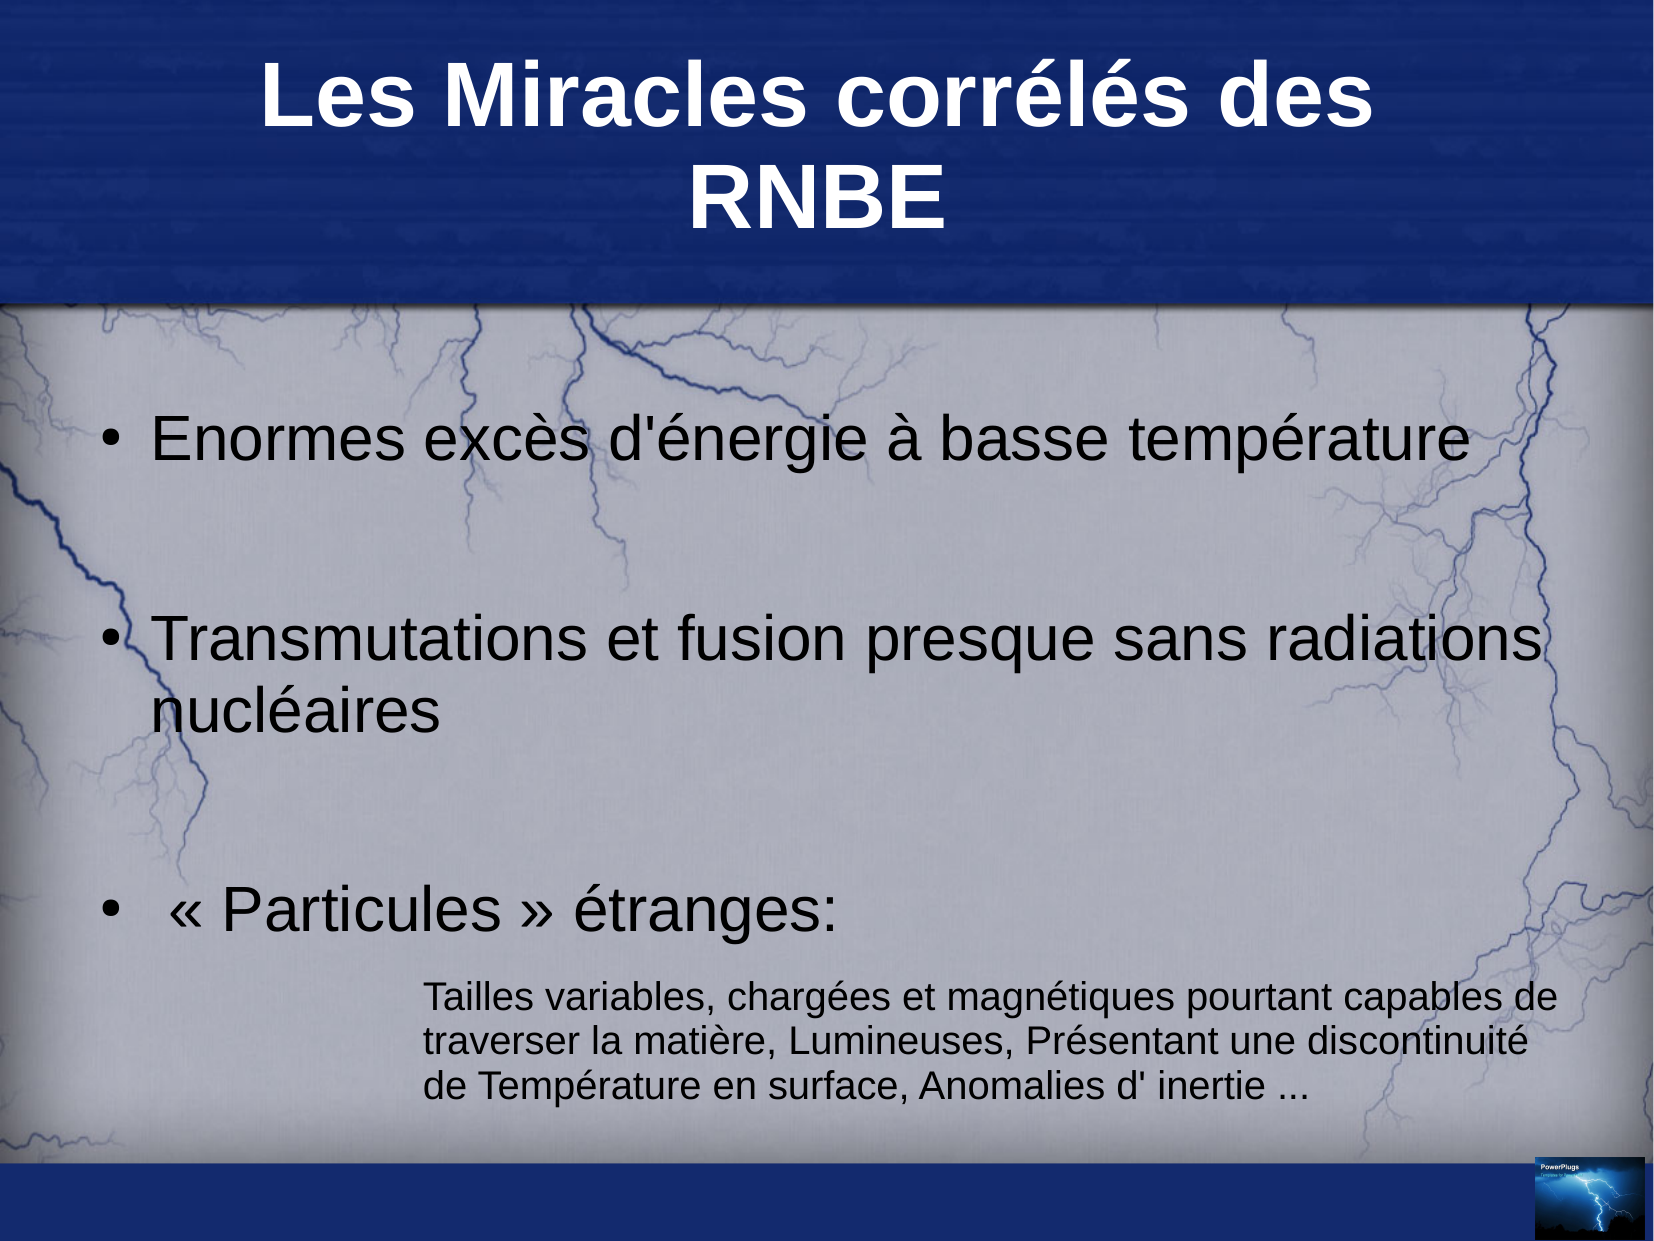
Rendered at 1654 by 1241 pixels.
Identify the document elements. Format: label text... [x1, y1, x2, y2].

title Les Miracles corrélés des RNBE [153, 42, 1483, 249]
list Enormes excès d'énergie à basse température Transmutations et fusion presque sans radiations nucléaires « Particules » étranges: Tailles variables, chargées et magnétiques pourtant capables de traverser la matière, Lumineuses, Présentant une discontinuité de Température en surface, Anomalies d' inertie ... [82, 402, 1571, 1123]
picture [0, 0, 1654, 1241]
